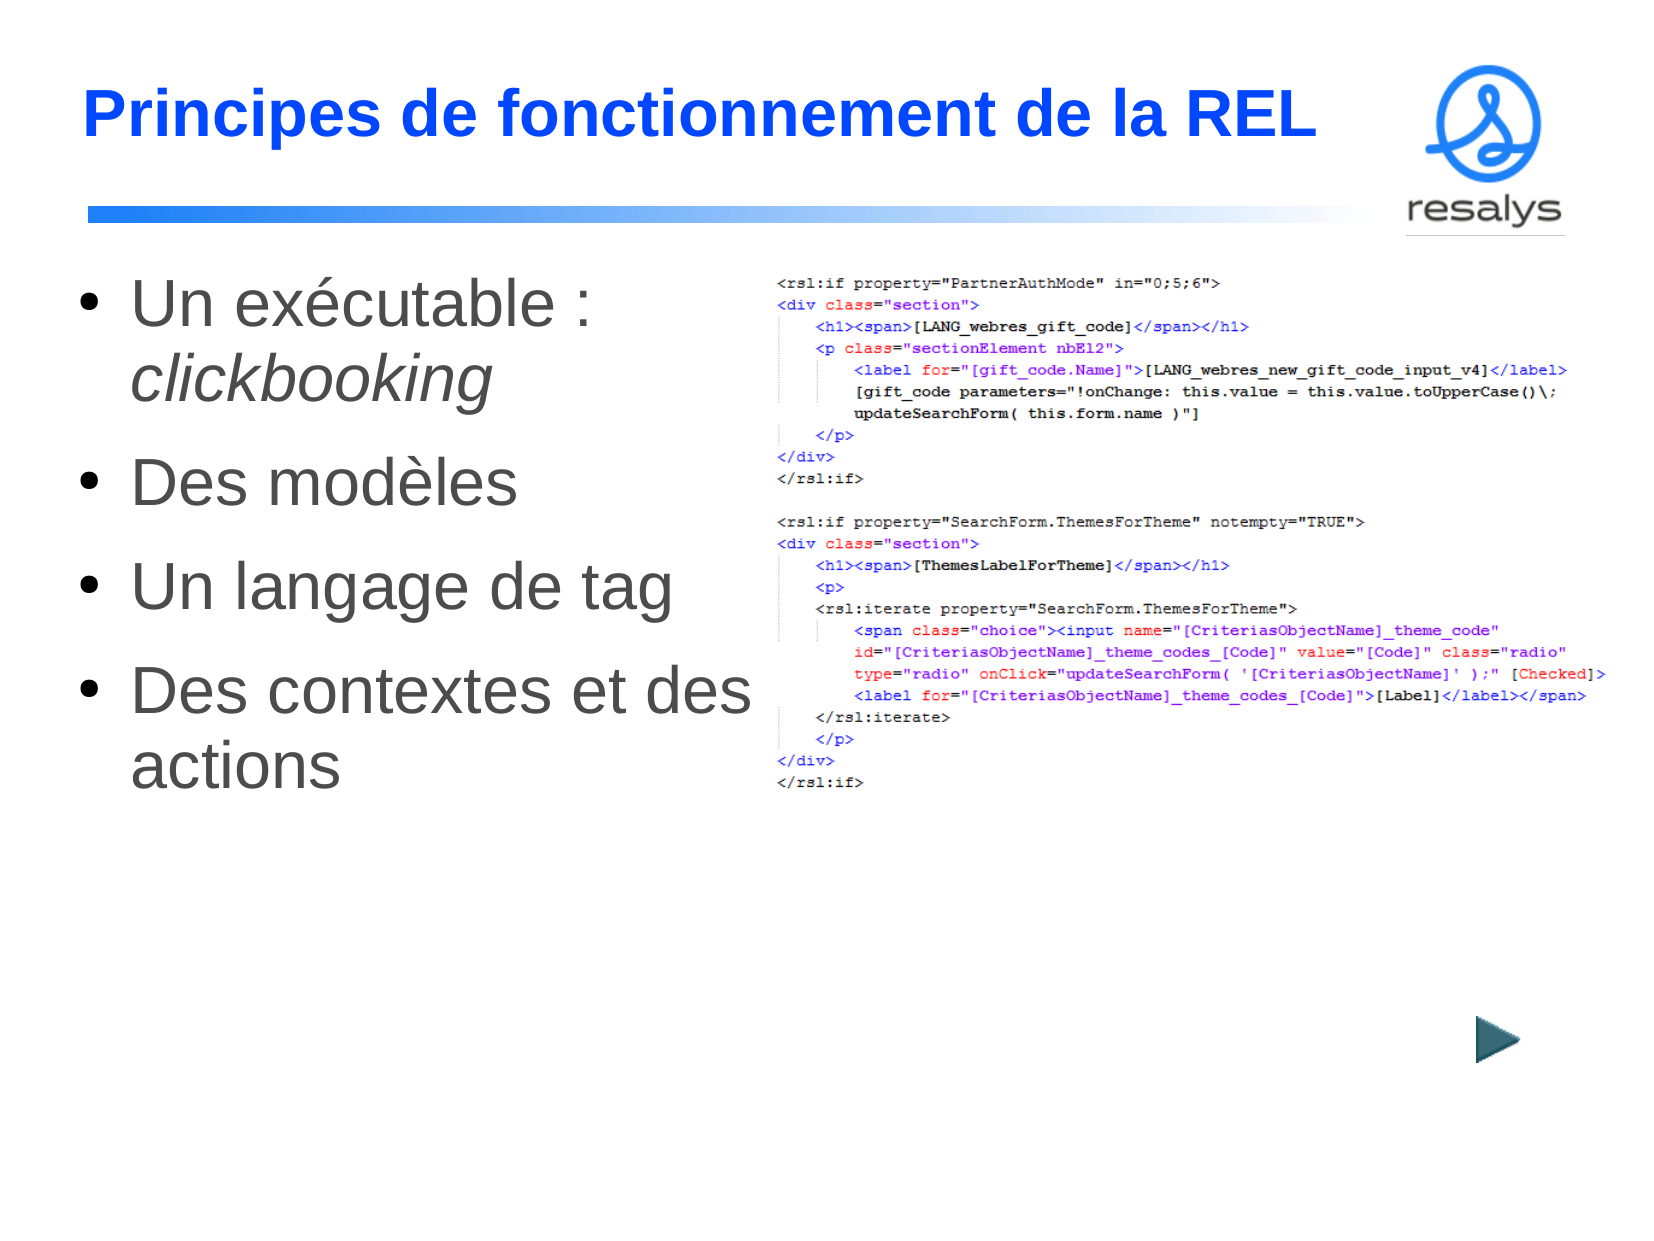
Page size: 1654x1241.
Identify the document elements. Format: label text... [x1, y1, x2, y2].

picture [88, 58, 1565, 237]
list Un exécutable : clickbooking Des modèles Un langage de tag Des contextes et des actions [59, 265, 786, 1109]
picture [1476, 1016, 1524, 1064]
title Principes de fonctionnement de la REL [82, 49, 1359, 178]
picture [786, 265, 1625, 798]
